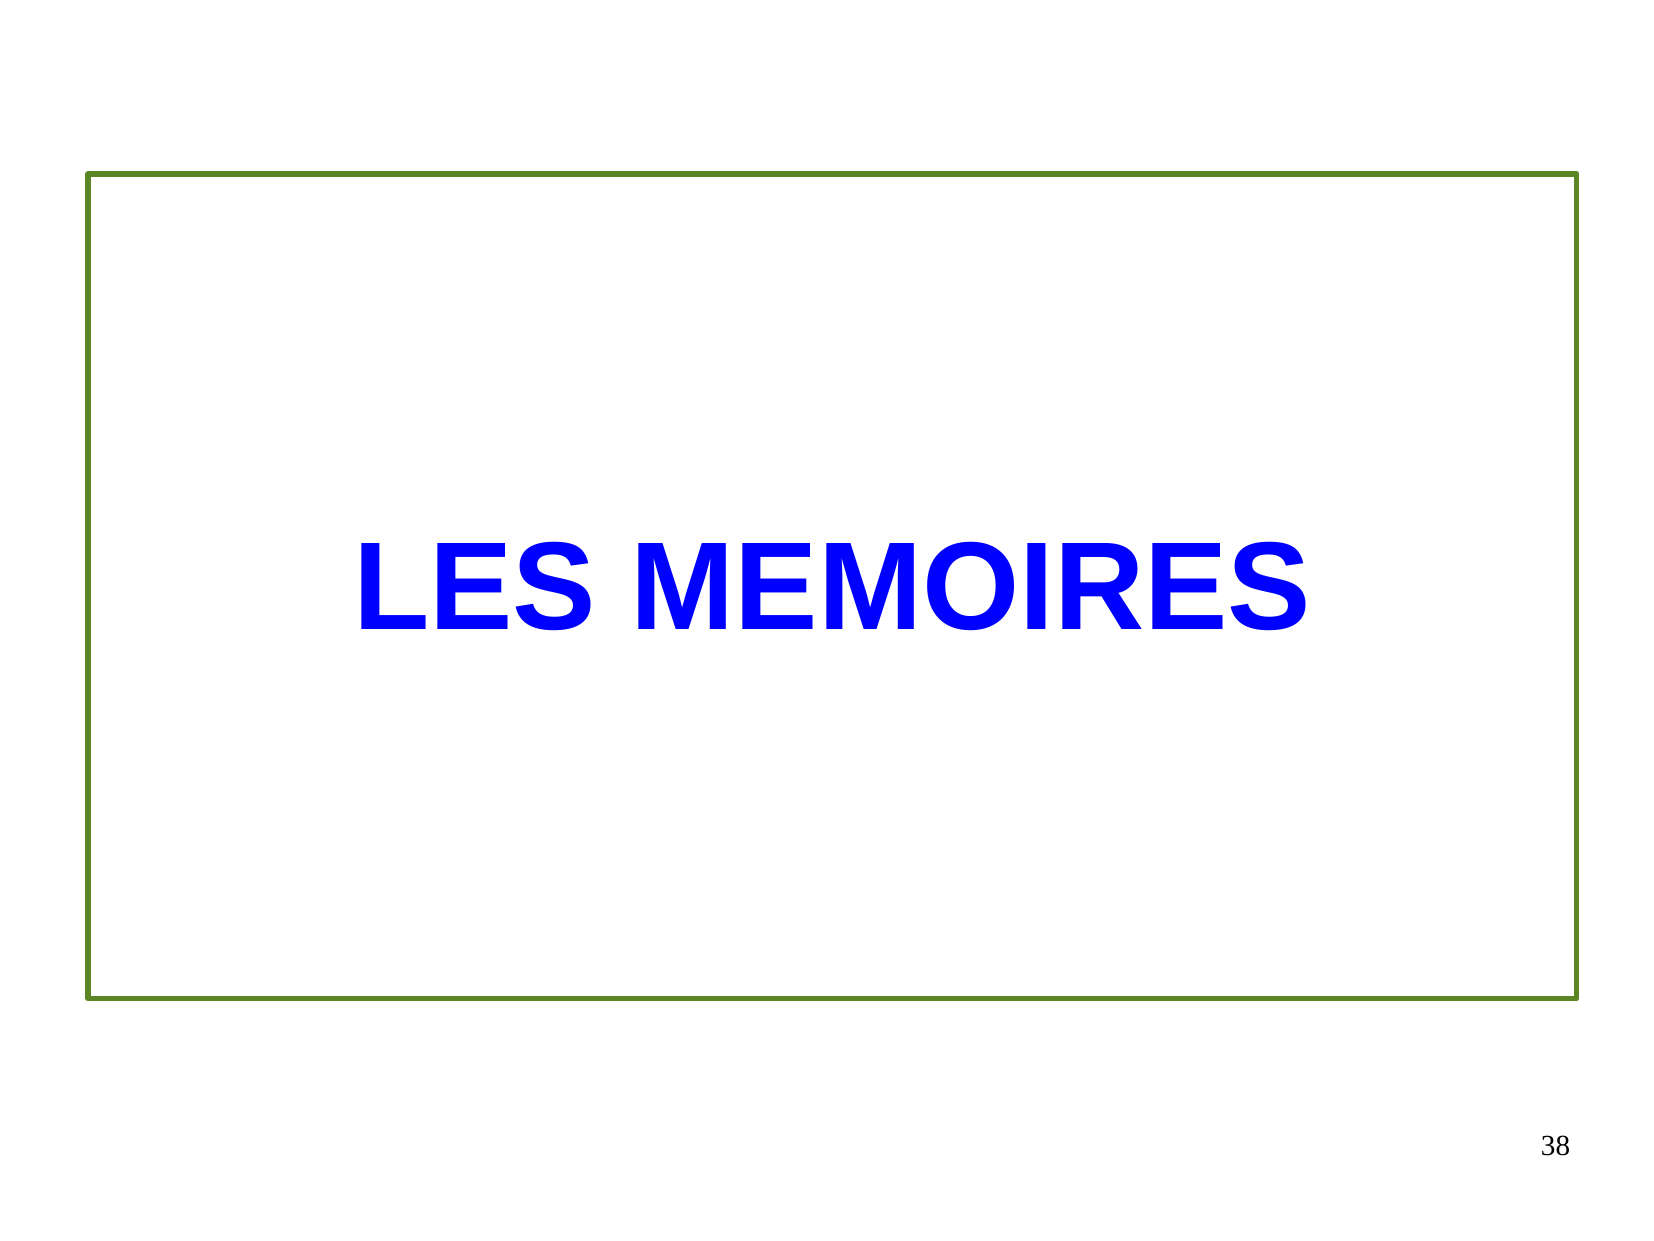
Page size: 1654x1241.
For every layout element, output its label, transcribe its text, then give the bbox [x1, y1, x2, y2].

text_box LES MEMOIRES [88, 174, 1577, 999]
